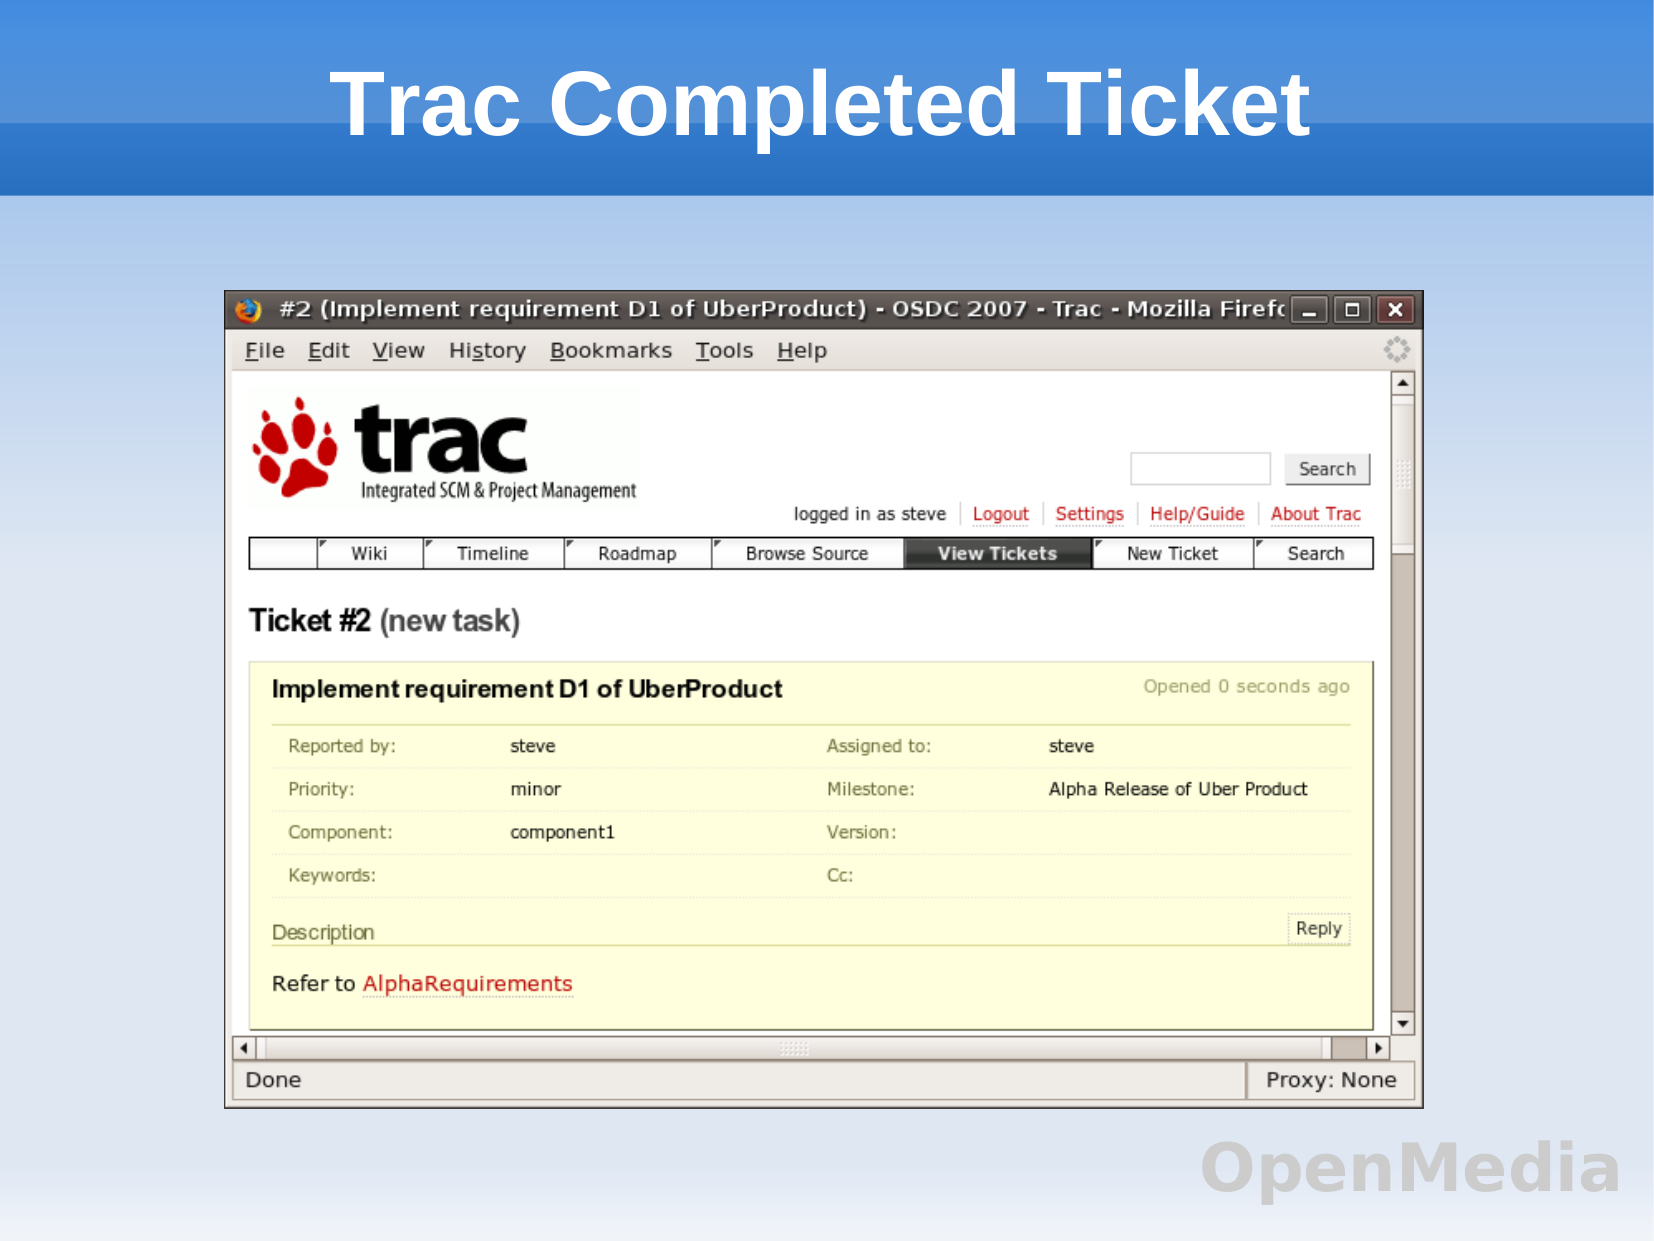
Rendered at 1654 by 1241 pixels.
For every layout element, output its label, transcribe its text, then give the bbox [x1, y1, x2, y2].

title Trac Completed Ticket [76, 0, 1565, 208]
picture [0, 0, 1654, 1241]
